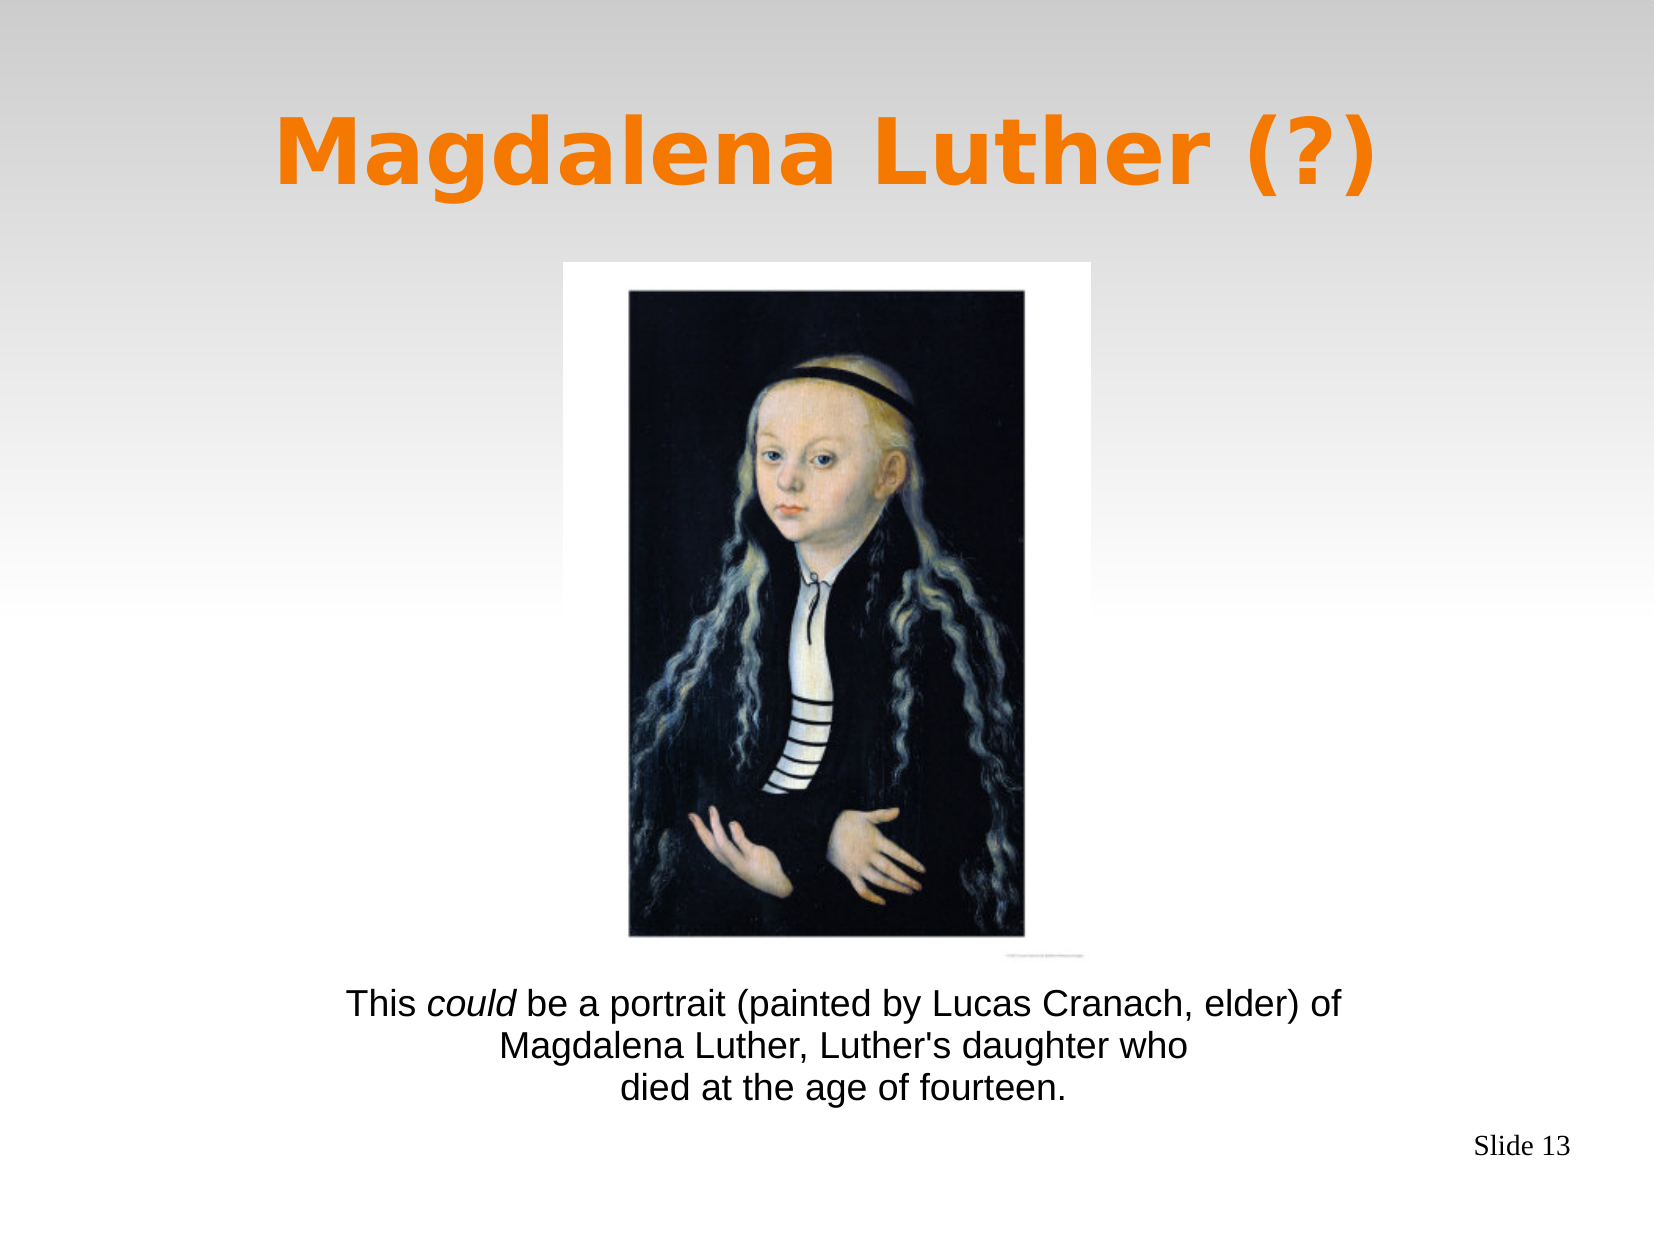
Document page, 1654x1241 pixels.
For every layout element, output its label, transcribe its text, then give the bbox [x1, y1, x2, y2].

text_box This could be a portrait (painted by Lucas Cranach, elder) of Magdalena Luther, Luther's daughter who died at the age of fourteen. [262, 975, 1426, 1116]
picture [563, 262, 1091, 966]
title Magdalena Luther (?) [82, 49, 1571, 257]
